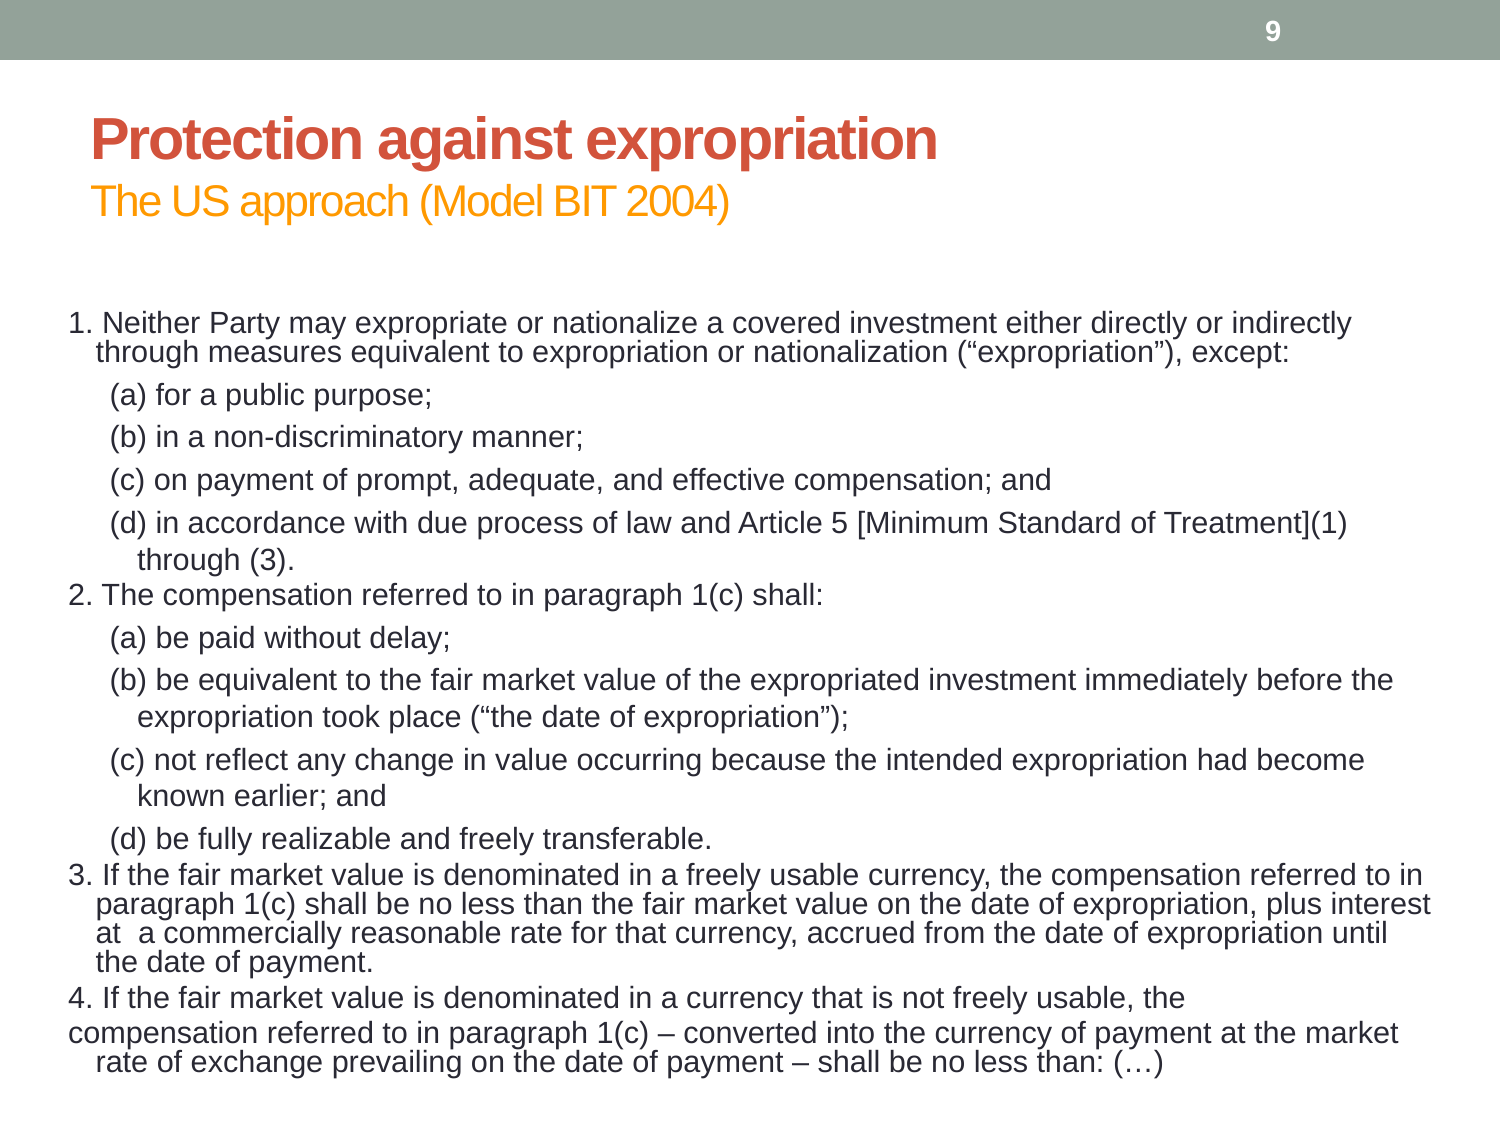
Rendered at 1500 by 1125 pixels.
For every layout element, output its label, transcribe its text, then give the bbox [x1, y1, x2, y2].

title Protection against expropriation The US approach (Model BIT 2004) [75, 92, 1425, 233]
slide_number <編號> [1250, 3, 1425, 57]
list 1. Neither Party may expropriate or nationalize a covered investment either directly or indirectly through measures equivalent to expropriation or nationalization (“expropriation”), except: (a) for a public purpose; (b) in a non-discriminatory manner; (c) on payment of prompt, adequate, and effective compensation; and (d) in accordance with due process of law and Article 5 [Minimum Standard of Treatment](1) through (3). 2. The compensation referred to in paragraph 1(c) shall: (a) be paid without delay; (b) be equivalent to the fair market value of the expropriated investment immediately before the expropriation took place (“the date of expropriation”); (c) not reflect any change in value occurring because the intended expropriation had become known earlier; and (d) be fully realizable and freely transferable. 3. If the fair market value is denominated in a freely usable currency, the compensation referred to in paragraph 1(c) shall be no less than the fair market value on the date of expropriation, plus interest at a commercially reasonable rate for that currency, accrued from the date of expropriation until the date of payment. 4. If the fair market value is denominated in a currency that is not freely usable, the compensation referred to in paragraph 1(c) – converted into the currency of payment at the market rate of exchange prevailing on the date of payment – shall be no less than: (…) [53, 302, 1447, 1094]
